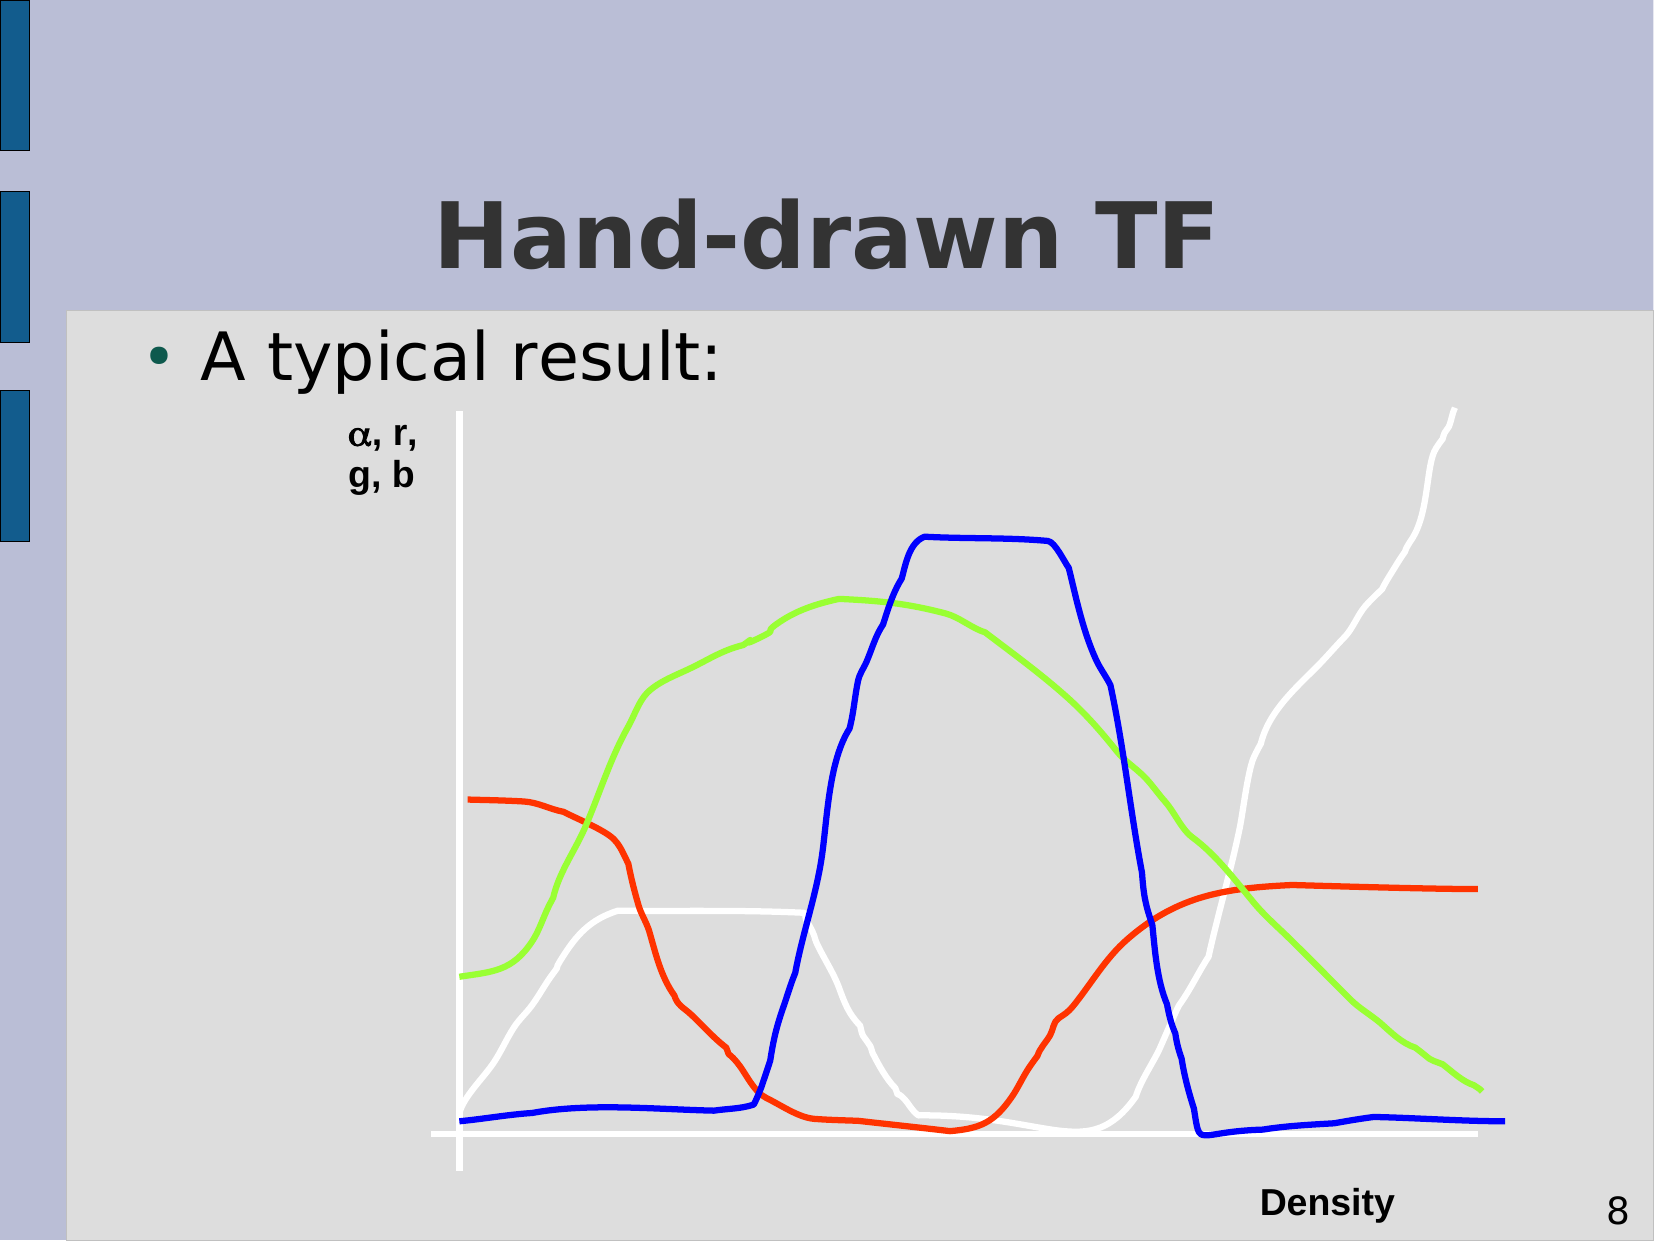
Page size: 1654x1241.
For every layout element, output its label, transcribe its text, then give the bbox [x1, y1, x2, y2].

text_box , r, g, b [333, 427, 468, 621]
title Hand-drawn TF [121, 75, 1534, 299]
list A typical result: [114, 310, 1534, 427]
text_box Density [1244, 1171, 1492, 1241]
